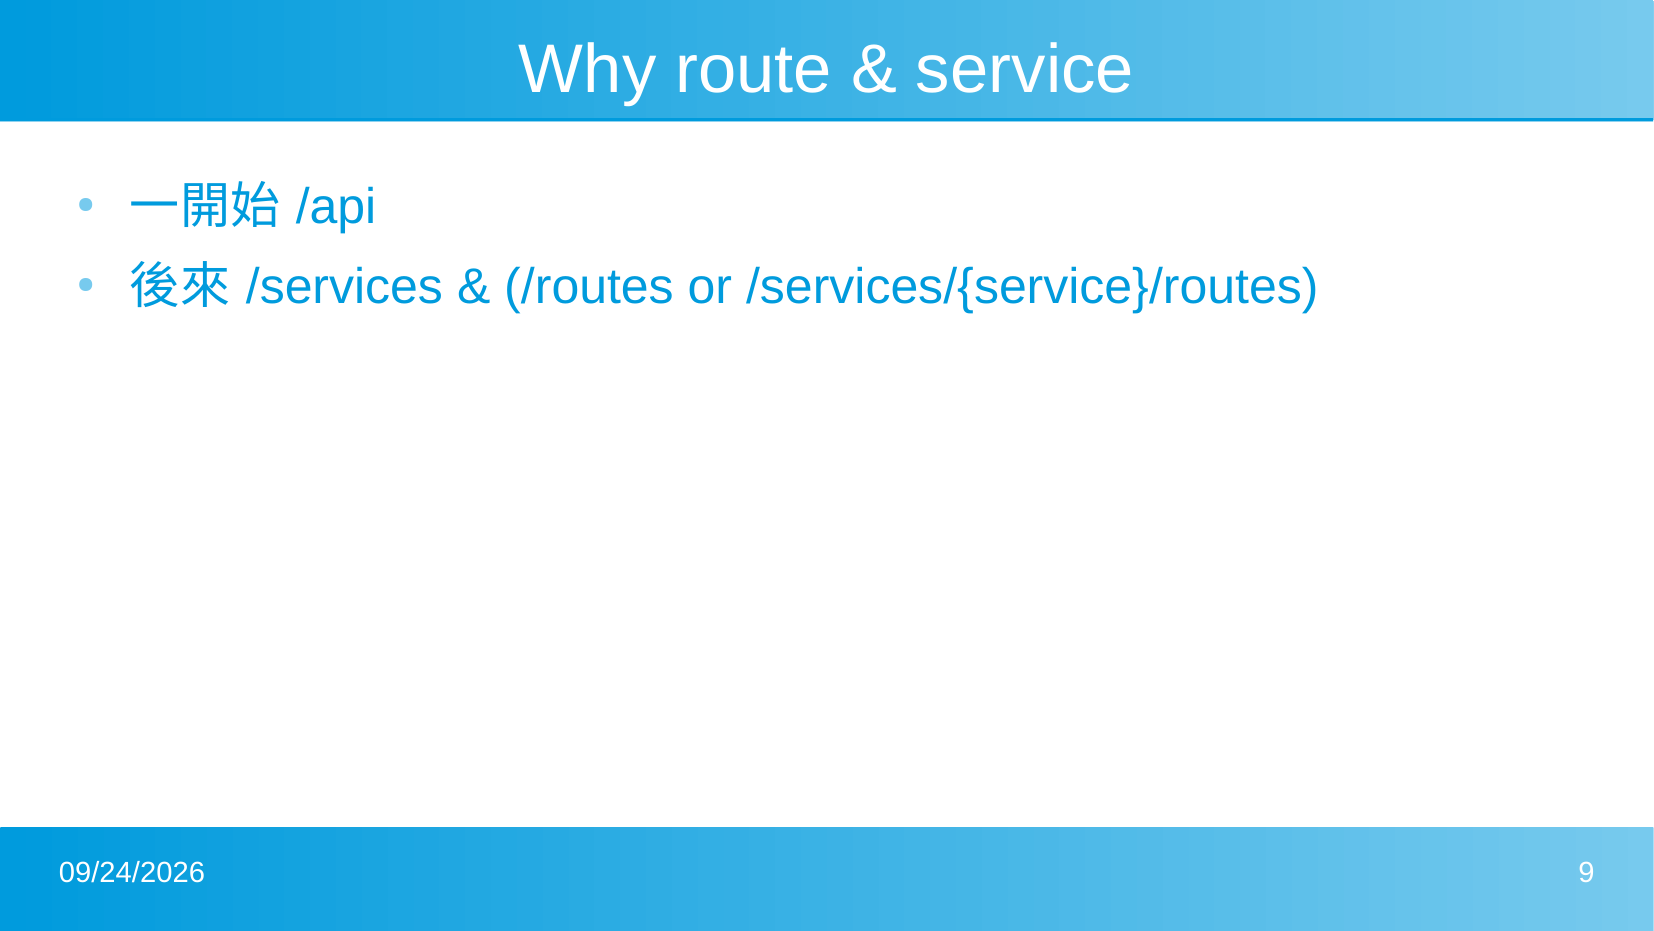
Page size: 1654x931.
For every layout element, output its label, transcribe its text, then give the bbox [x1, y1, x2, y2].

title Why route & service [59, 29, 1595, 108]
list 一開始 /api 後來 /services & (/routes or /services/{service}/routes) [59, 177, 1595, 768]
